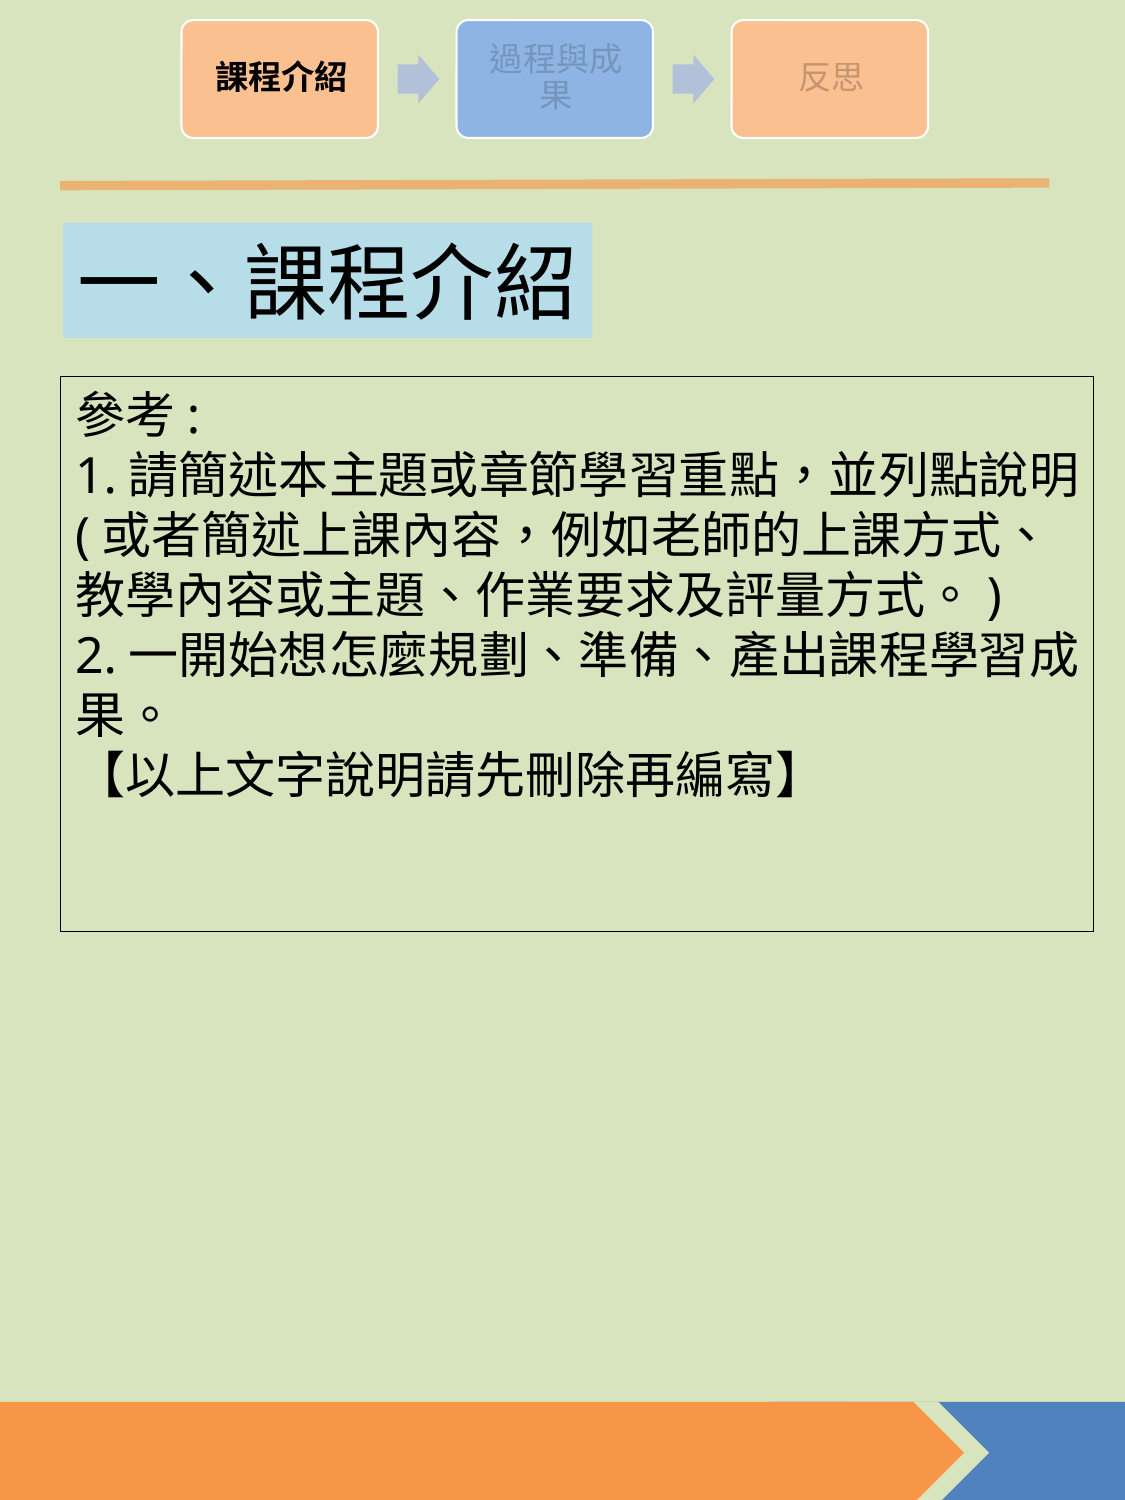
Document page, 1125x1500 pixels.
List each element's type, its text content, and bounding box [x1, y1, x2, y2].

text_box [397, 54, 440, 104]
text_box 一、課程介紹 [63, 222, 593, 338]
text_box 過程與成果 [456, 20, 654, 138]
text_box [672, 54, 715, 104]
text_box 課程介紹 [181, 20, 378, 138]
text_box 反思 [731, 20, 929, 138]
text_box 參考: 1.請簡述本主題或章節學習重點，並列點說明(或者簡述上課內容，例如老師的上課方式、教學內容或主題、作業要求及評量方式。) 2.一開始想怎麼規劃、準備、產出課程學習成果。 【以上文字說明請先刪除再編寫】 [60, 376, 1094, 932]
